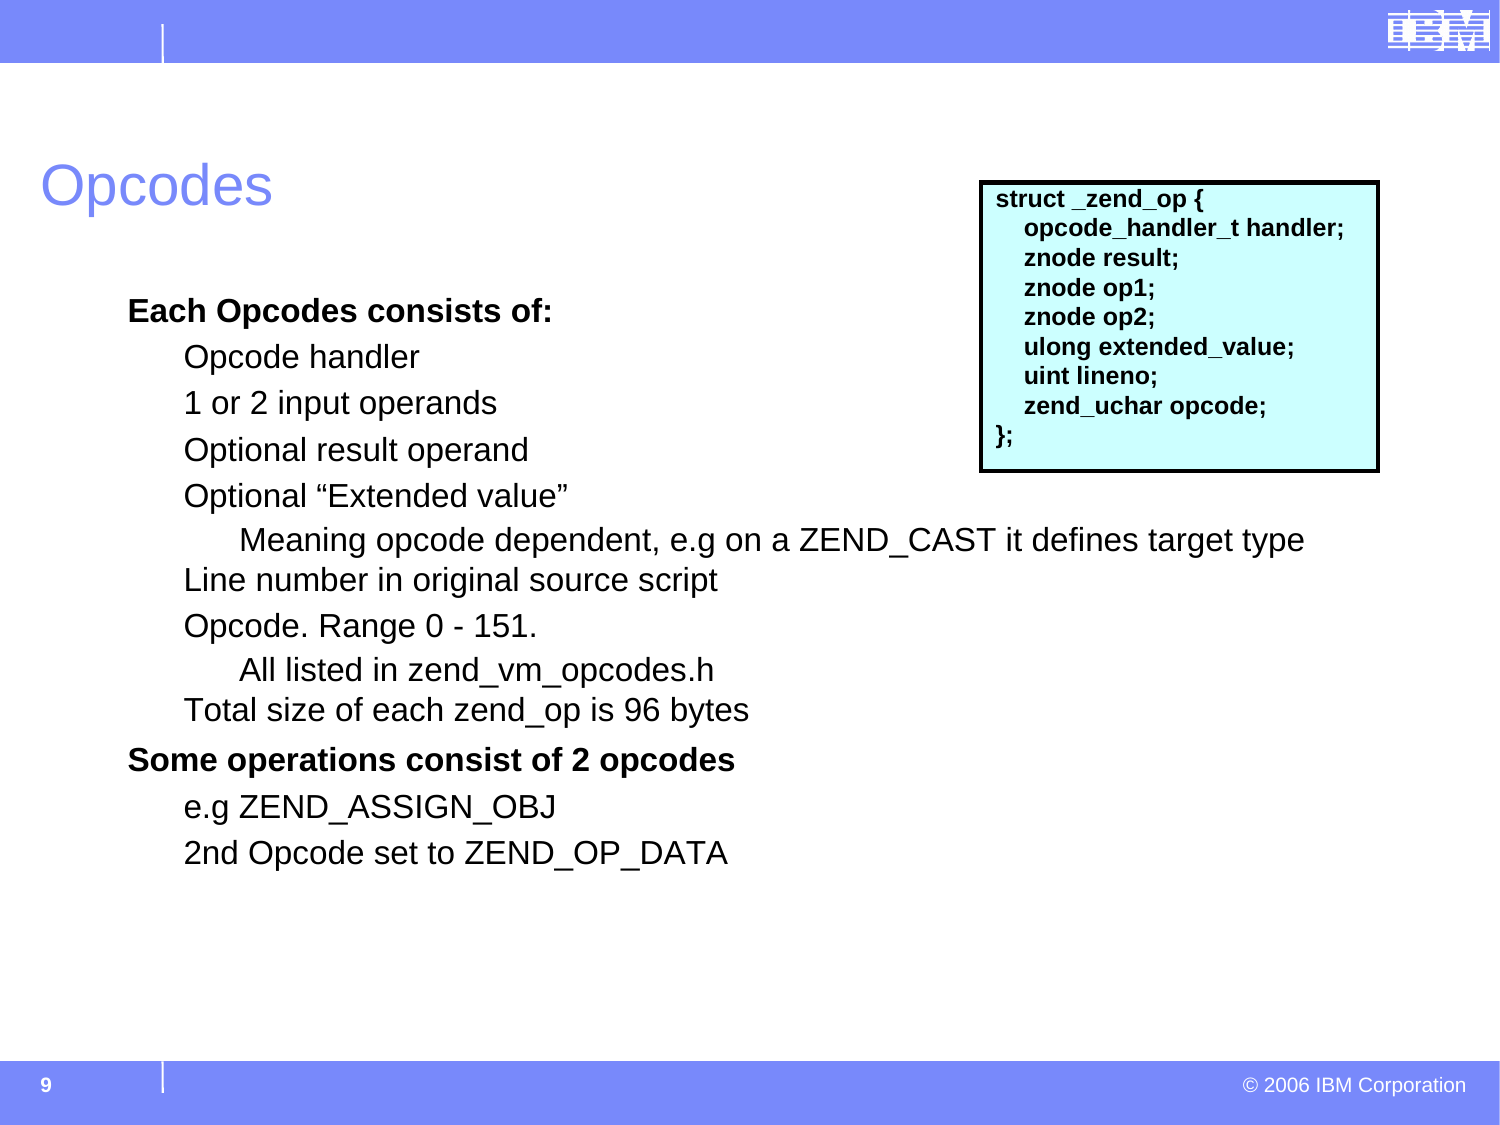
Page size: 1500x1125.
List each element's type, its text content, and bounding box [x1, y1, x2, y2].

text_box struct _zend_op { opcode_handler_t handler; znode result; znode op1; znode op2; ulong extended_value; uint lineno; zend_uchar opcode; }; [980, 182, 1378, 472]
list Each Opcodes consists of: Opcode handler 1 or 2 input operands Optional result operand Optional “Extended value” Meaning opcode dependent, e.g on a ZEND_CAST it defines target type Line number in original source script Opcode. Range 0 - 151. All listed in zend_vm_opcodes.h Total size of each zend_op is 96 bytes Some operations consist of 2 opcodes e.g ZEND_ASSIGN_OBJ 2nd Opcode set to ZEND_OP_DATA [112, 291, 1444, 1125]
title Opcodes [25, 123, 1378, 225]
